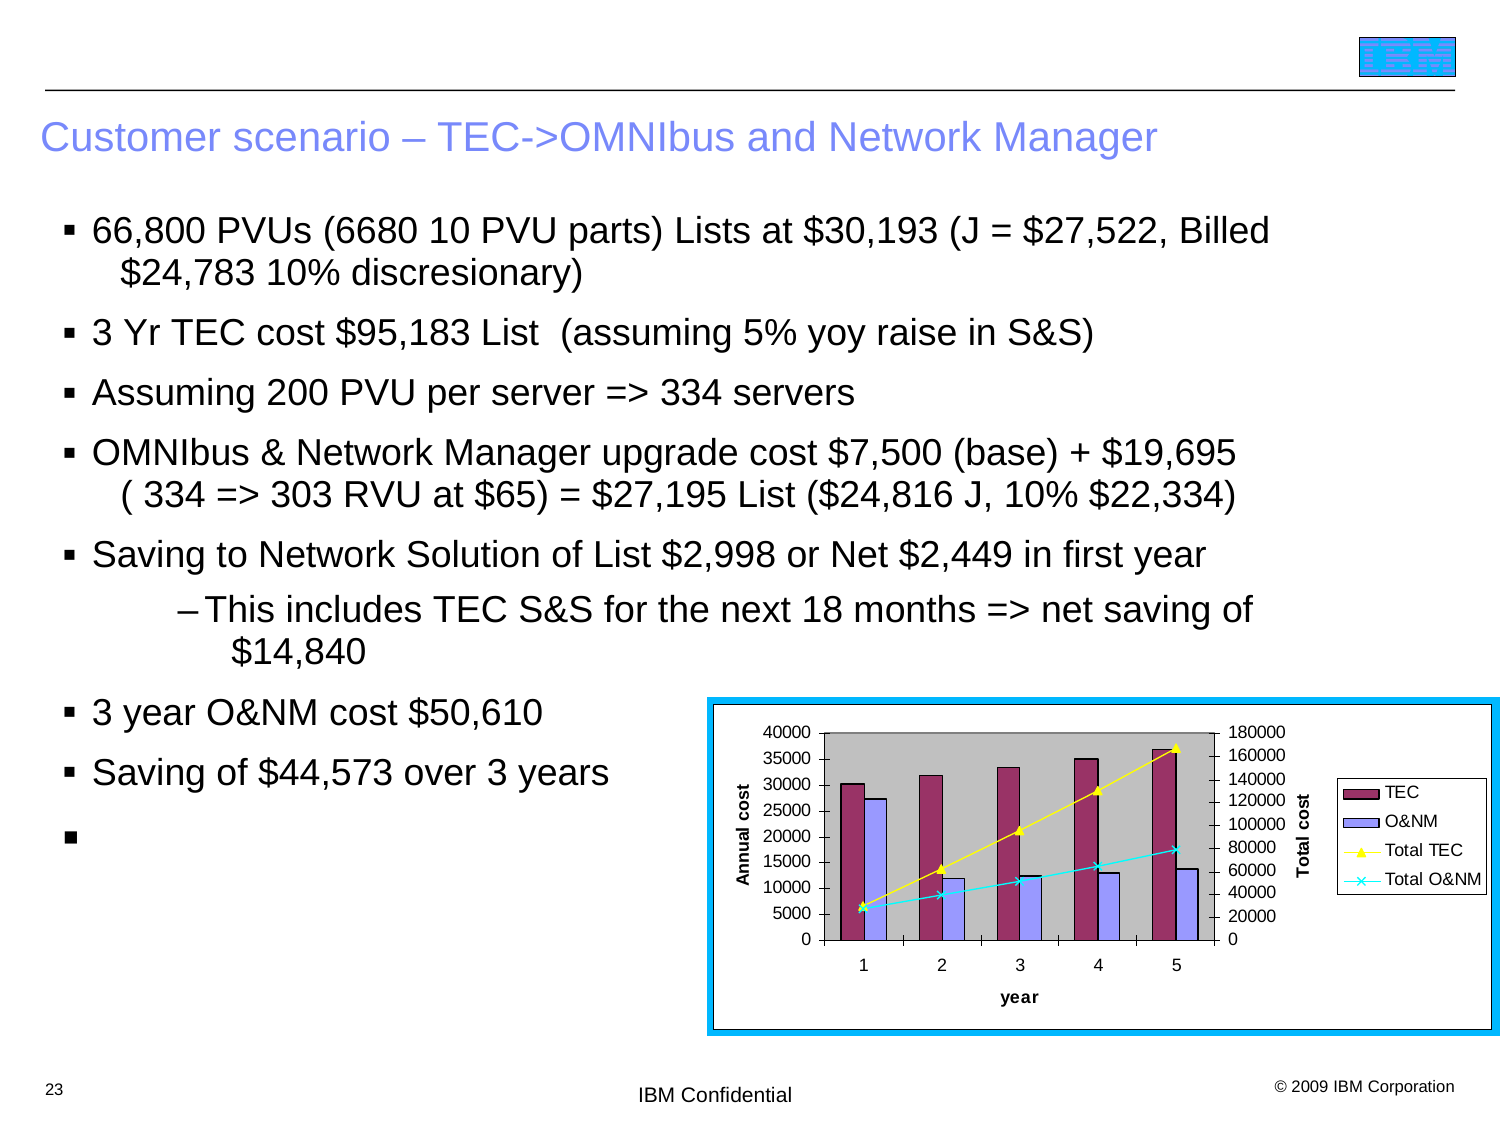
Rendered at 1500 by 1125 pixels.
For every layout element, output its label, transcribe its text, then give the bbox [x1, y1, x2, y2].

title Customer scenario – TEC->OMNIbus and Network Manager [25, 106, 1378, 172]
picture [714, 705, 1491, 1029]
list 66,800 PVUs (6680 10 PVU parts) Lists at $30,193 (J = $27,522, Billed $24,783 10% discresionary) 3 Yr TEC cost $95,183 List (assuming 5% yoy raise in S&S) Assuming 200 PVU per server => 334 servers OMNIbus & Network Manager upgrade cost $7,500 (base) + $19,695 ( 334 => 303 RVU at $65) = $27,195 List ($24,816 J, 10% $22,334) Saving to Network Solution of List $2,998 or Net $2,449 in first year This includes TEC S&S for the next 18 months => net saving of $14,840 3 year O&NM cost $50,610 Saving of $44,573 over 3 years [48, 201, 1325, 1056]
